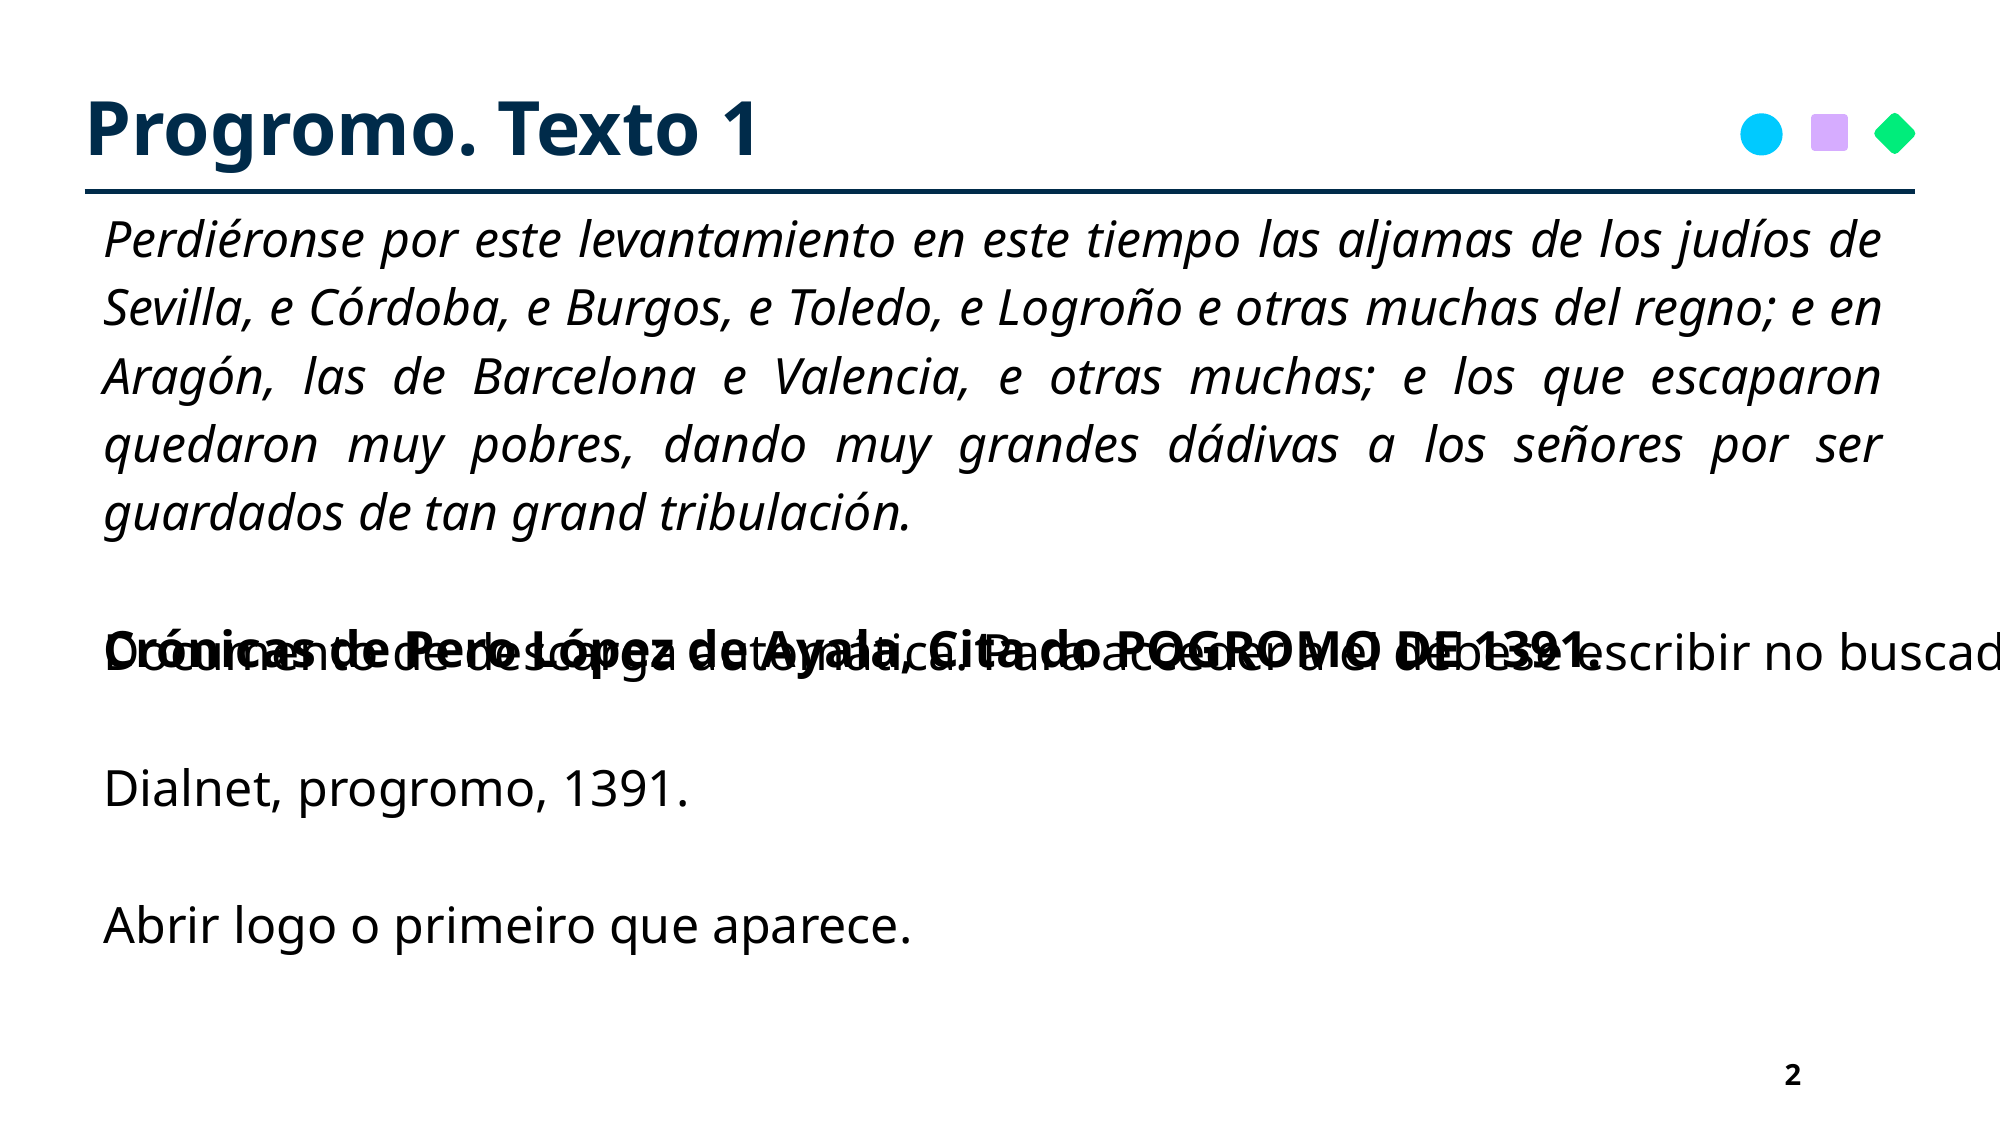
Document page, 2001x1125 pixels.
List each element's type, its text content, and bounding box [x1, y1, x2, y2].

text_box Documento de descarga automática. Para acceder a el débese escribir no buscador: Dialnet, progromo, 1391. Abrir logo o primeiro que aparece. [88, 649, 1969, 926]
title Progromo. Texto 1 [84, 29, 1601, 178]
text_box Perdiéronse por este levantamiento en este tiempo las aljamas de los judíos de Sevilla, e Córdoba, e Burgos, e Toledo, e Logroño e otras muchas del regno; e en Aragón, las de Barcelona e Valencia, e otras muchas; e los que escaparon quedaron muy pobres, dando muy grandes dádivas a los señores por ser guardados de tan grand tribulación. Crónicas de Pero López de Ayala, Cita do POGROMO DE 1391. [88, 252, 1949, 634]
